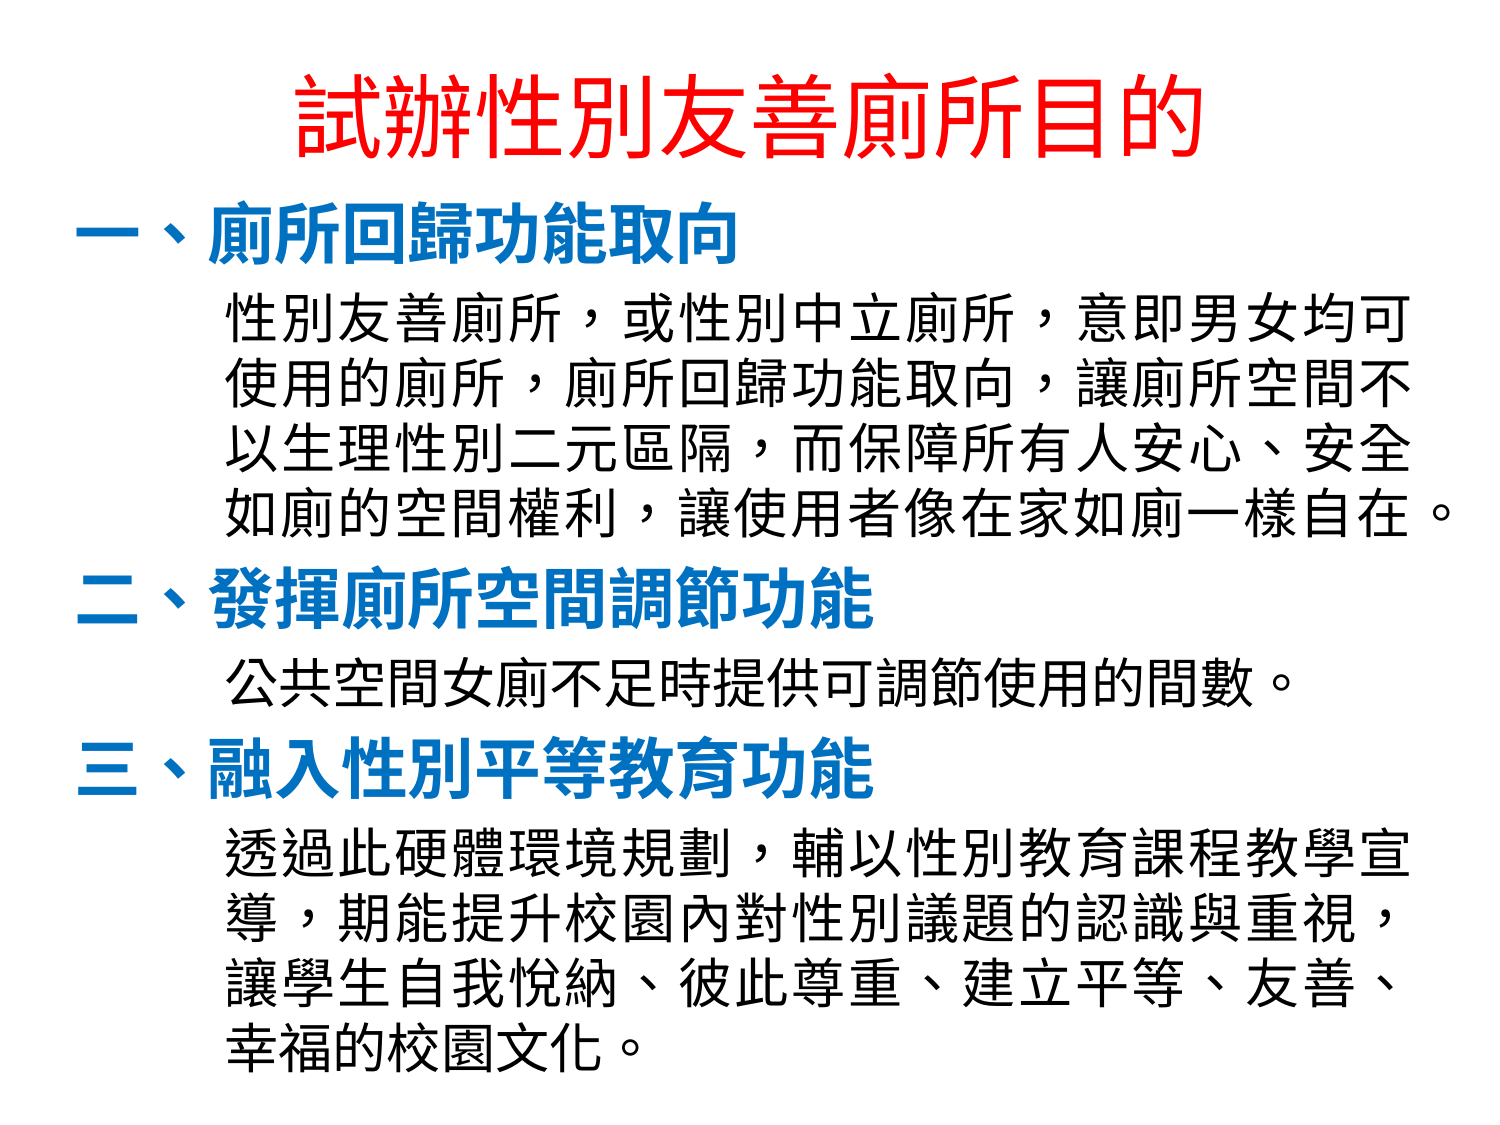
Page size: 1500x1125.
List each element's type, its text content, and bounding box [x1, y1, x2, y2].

text_box 一、廁所回歸功能取向 性別友善廁所，或性別中立廁所，意即男女均可使用的廁所，廁所回歸功能取向，讓廁所空間不以生理性別二元區隔，而保障所有人安心、安全如廁的空間權利，讓使用者像在家如廁一樣自在。 二、發揮廁所空間調節功能 公共空間女廁不足時提供可調節使用的間數。 三、融入性別平等教育功能 透過此硬體環境規劃，輔以性別教育課程教學宣導，期能提升校園內對性別議題的認識與重視，讓學生自我悅納、彼此尊重、建立平等、友善、幸福的校園文化。 [59, 184, 1430, 1096]
title 試辦性別友善廁所目的 [75, 20, 1426, 184]
